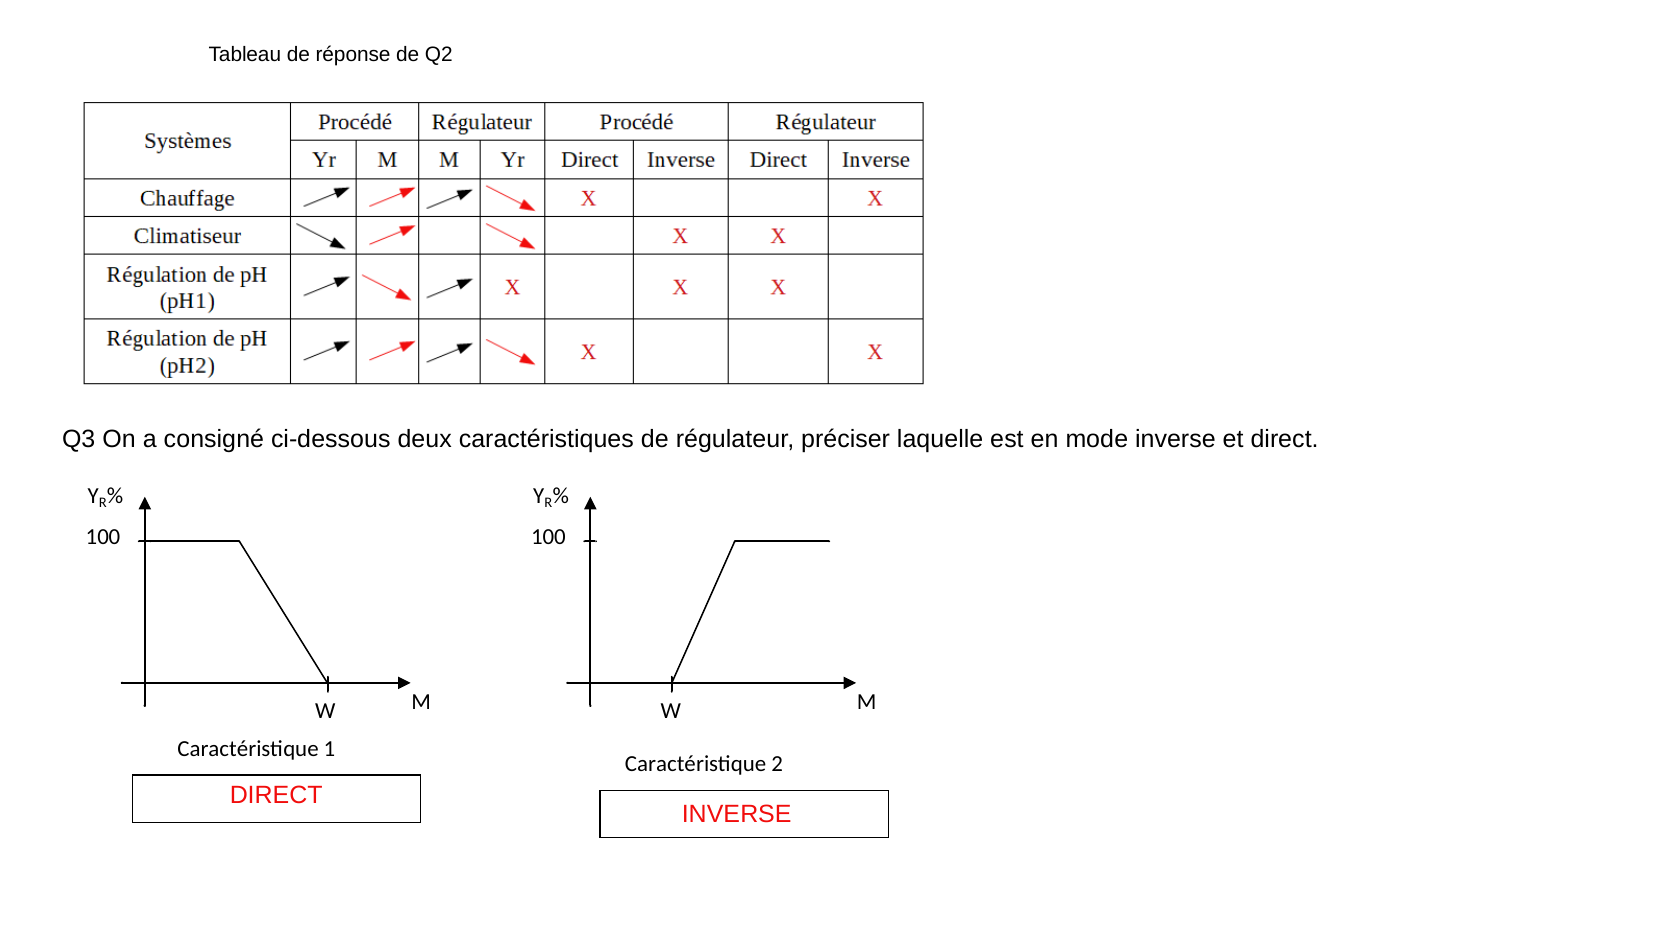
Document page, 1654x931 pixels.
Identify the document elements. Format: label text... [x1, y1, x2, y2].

picture [68, 77, 957, 402]
picture [70, 474, 897, 839]
text_box Tableau de réponse de Q2 [47, 35, 615, 74]
text_box Q3 On a consigné ci-dessous deux caractéristiques de régulateur, préciser laquelle est en mode inverse et direct. [47, 417, 1453, 461]
text_box DIRECT [140, 770, 413, 820]
text_box INVERSE [601, 789, 873, 839]
